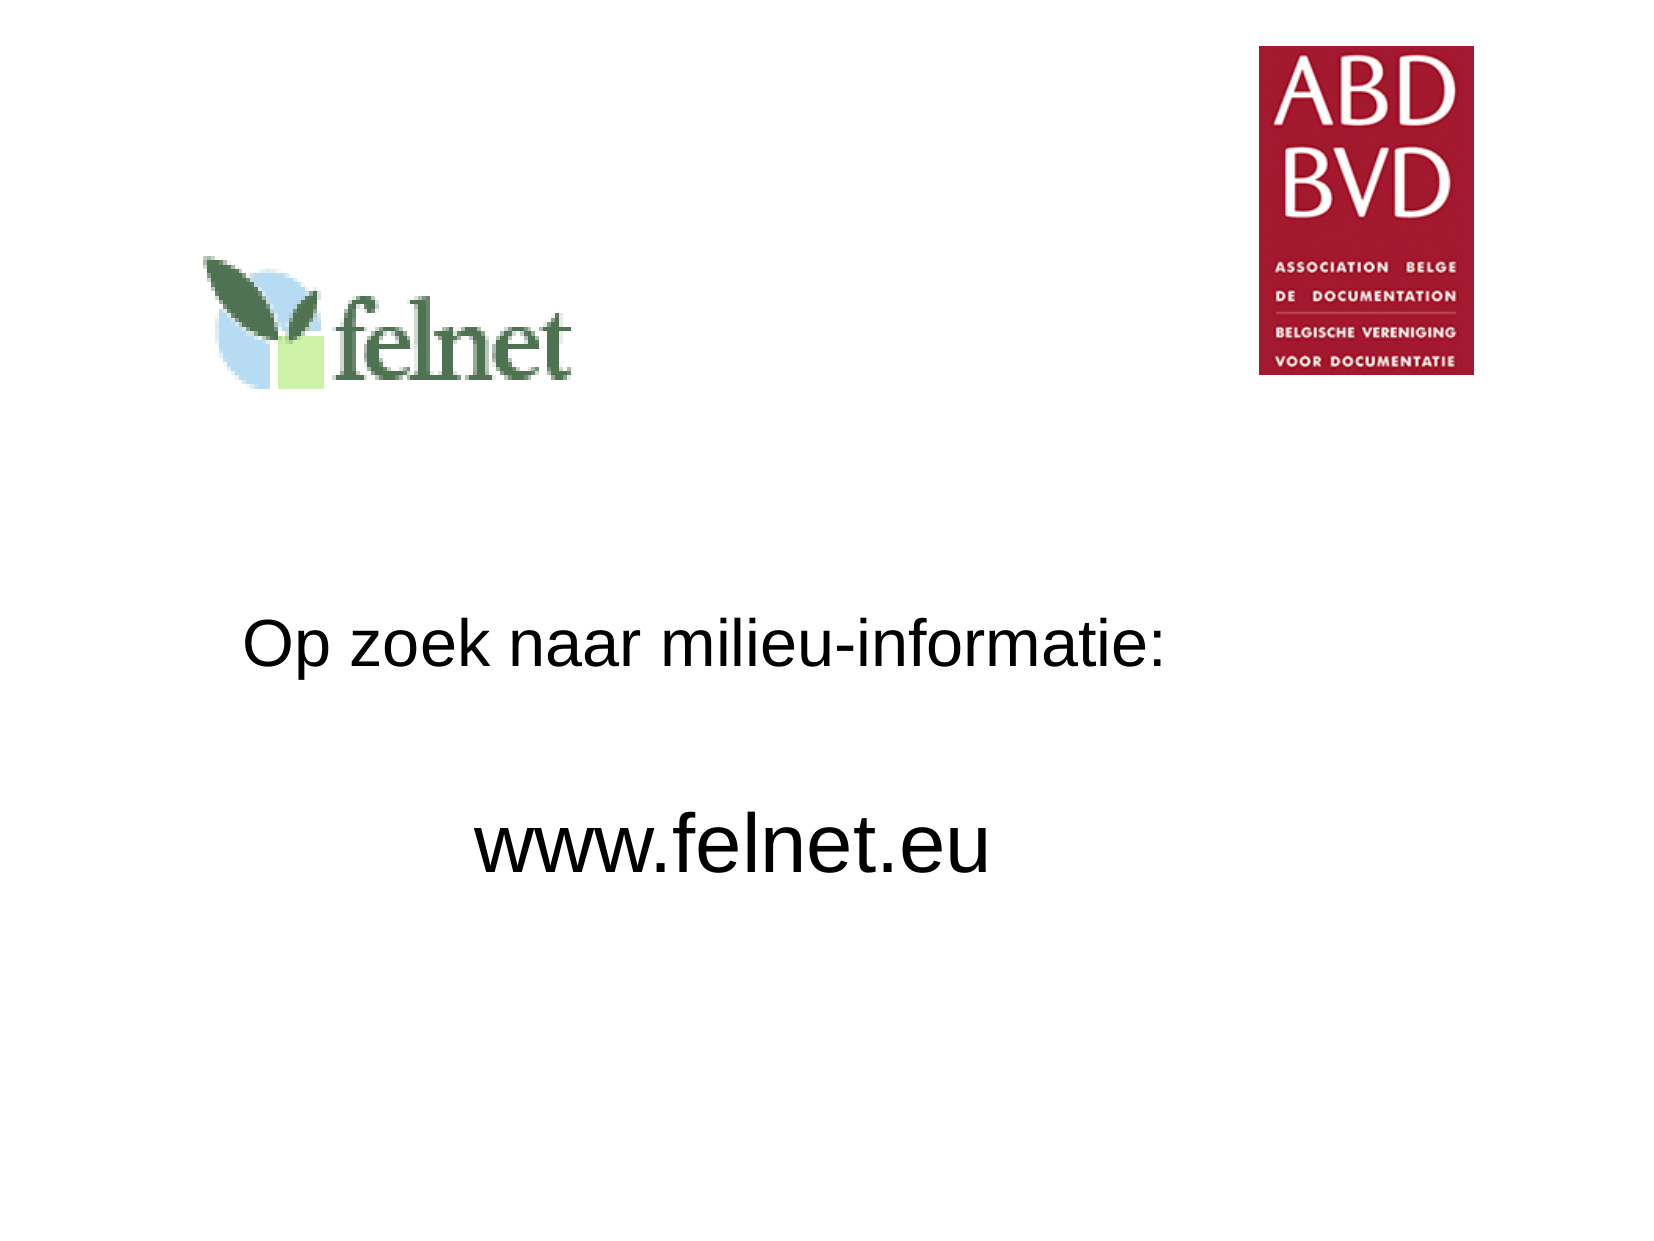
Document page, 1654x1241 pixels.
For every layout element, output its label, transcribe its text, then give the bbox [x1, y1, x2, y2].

list Op zoek naar milieu-informatie: www.felnet.eu [242, 380, 1654, 1199]
picture [200, 234, 614, 407]
picture [1259, 46, 1474, 376]
text_box [9, 43, 1571, 278]
